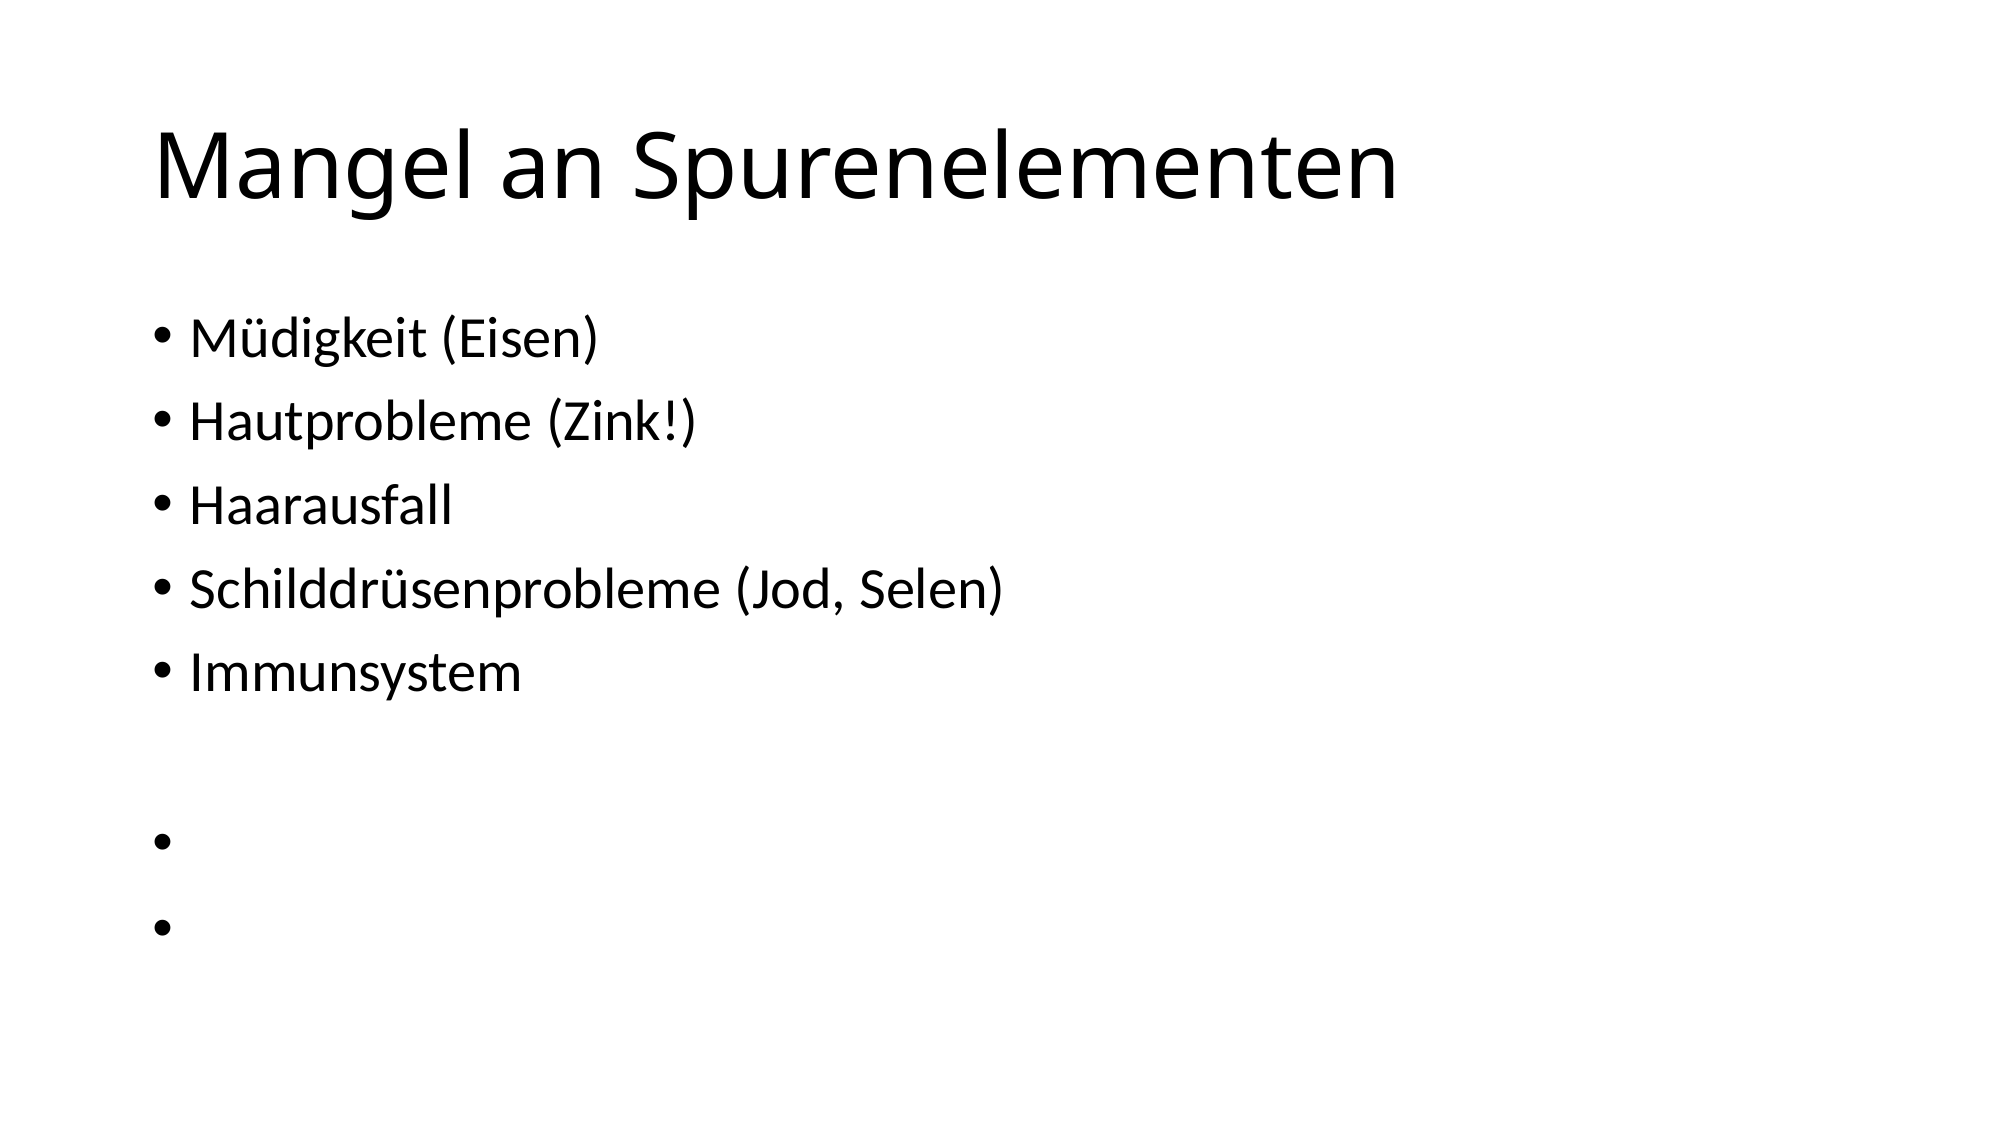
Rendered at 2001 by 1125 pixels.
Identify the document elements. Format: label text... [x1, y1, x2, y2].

title Mangel an Spurenelementen [137, 59, 1863, 278]
list Müdigkeit (Eisen) Hautprobleme (Zink!) Haarausfall Schilddrüsenprobleme (Jod, Selen) Immunsystem [137, 299, 1863, 1014]
